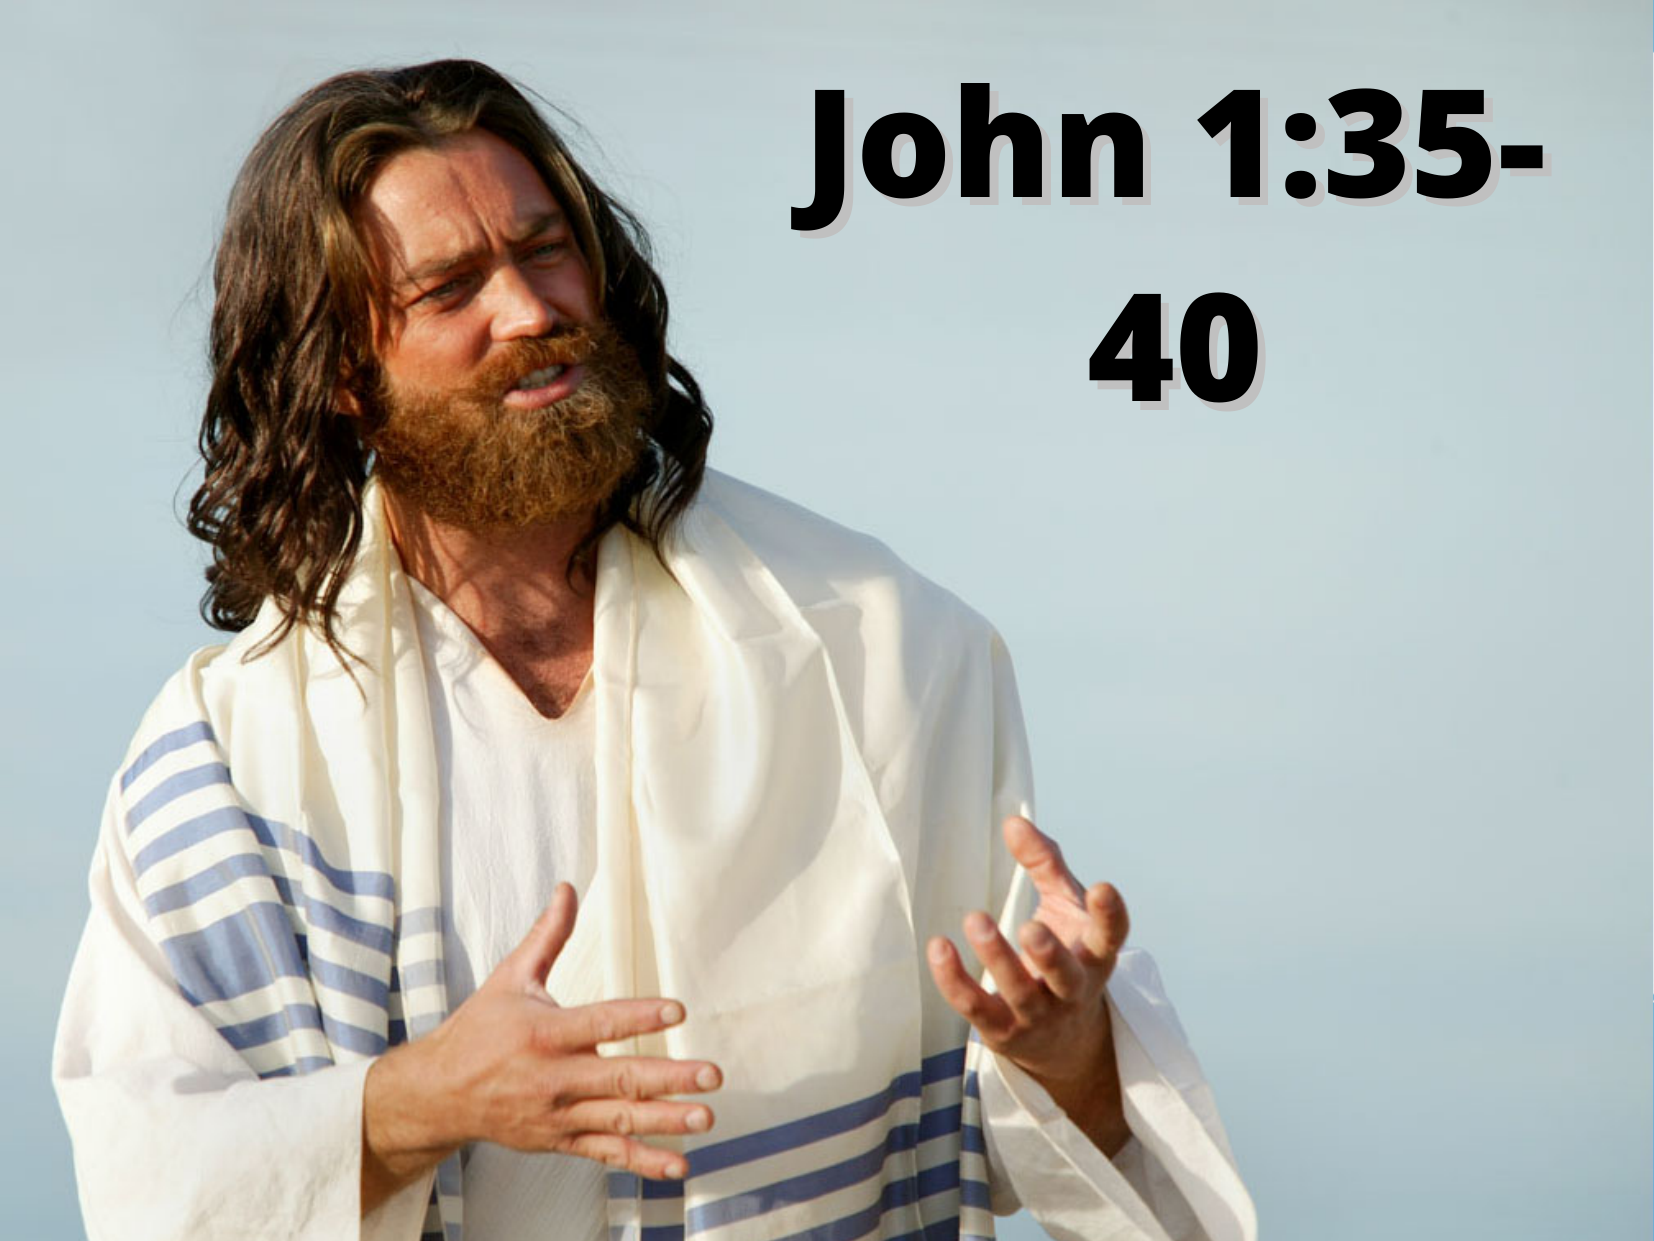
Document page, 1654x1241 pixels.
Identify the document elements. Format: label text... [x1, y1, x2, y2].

title John 1:35-40 [787, 145, 1564, 338]
picture [0, 0, 1654, 1241]
